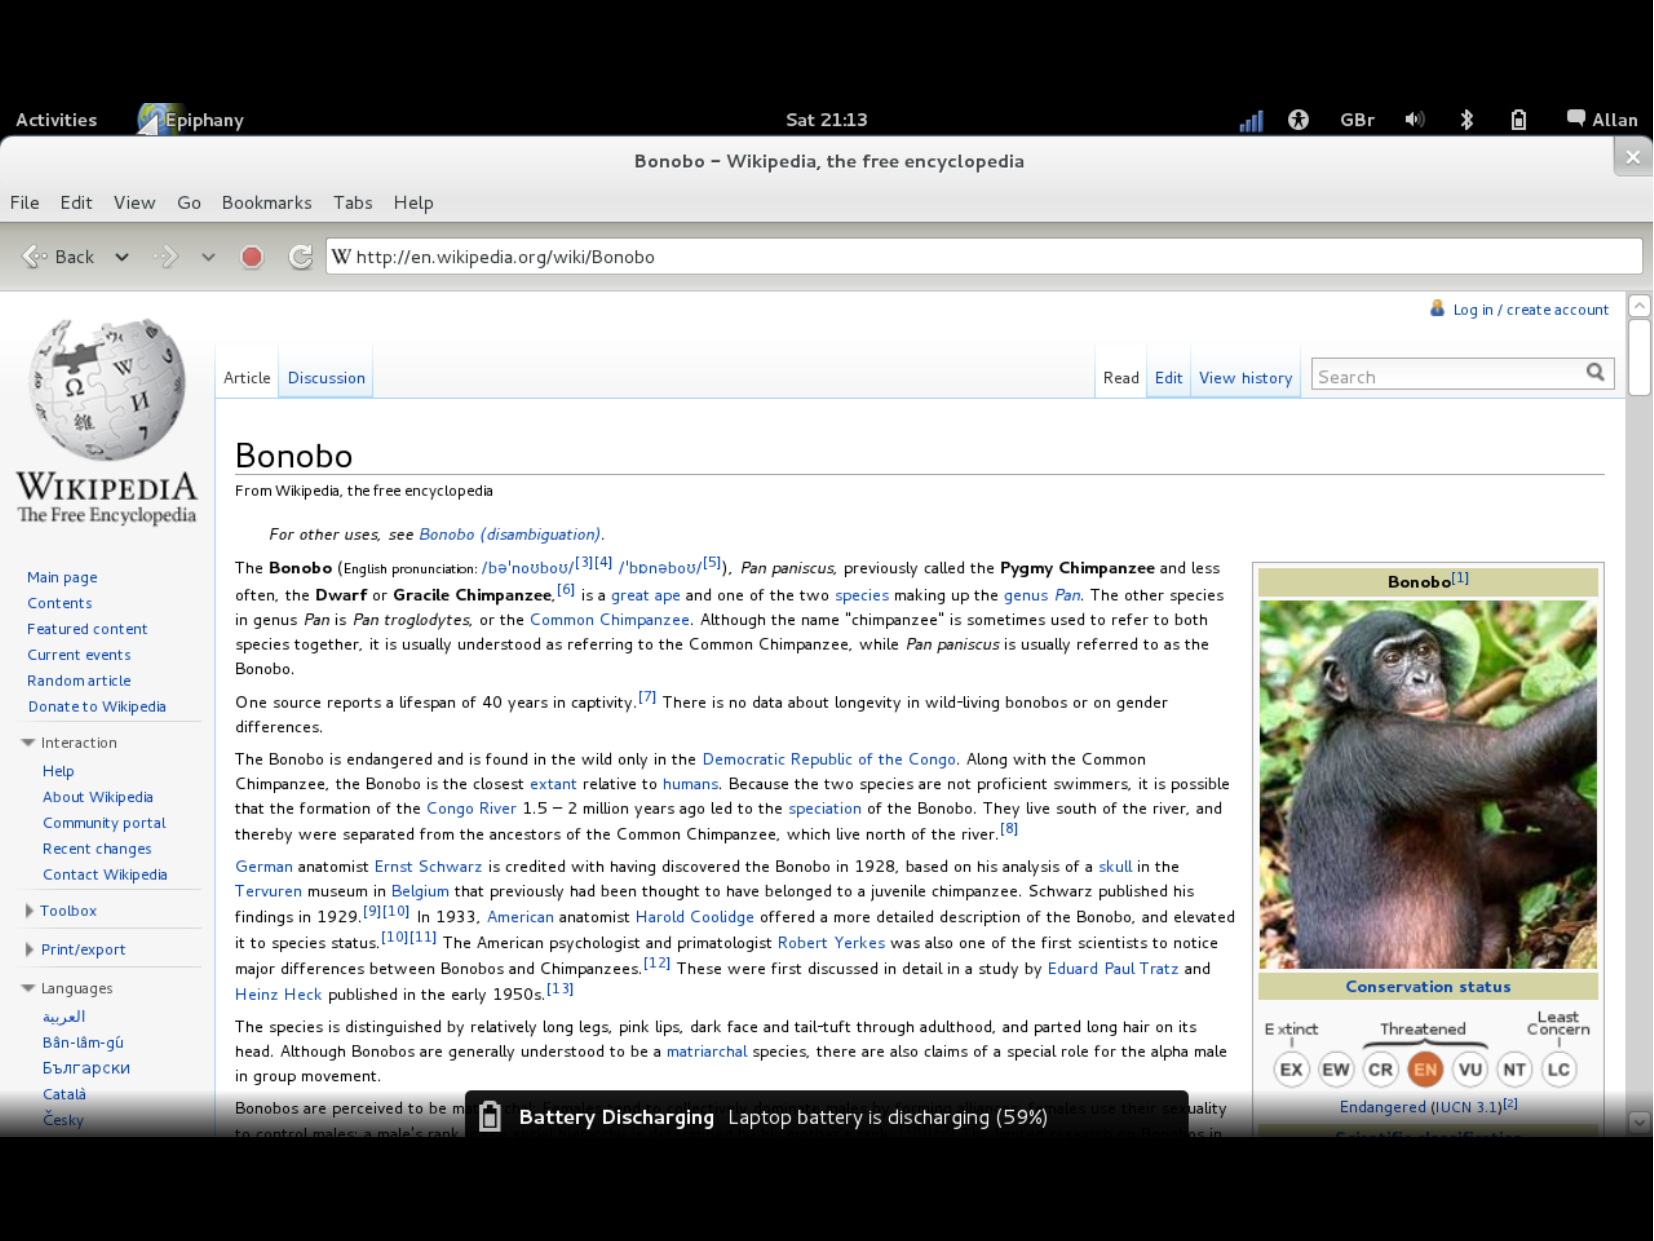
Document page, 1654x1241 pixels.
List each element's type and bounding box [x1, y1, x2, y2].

picture [0, 103, 1653, 1137]
